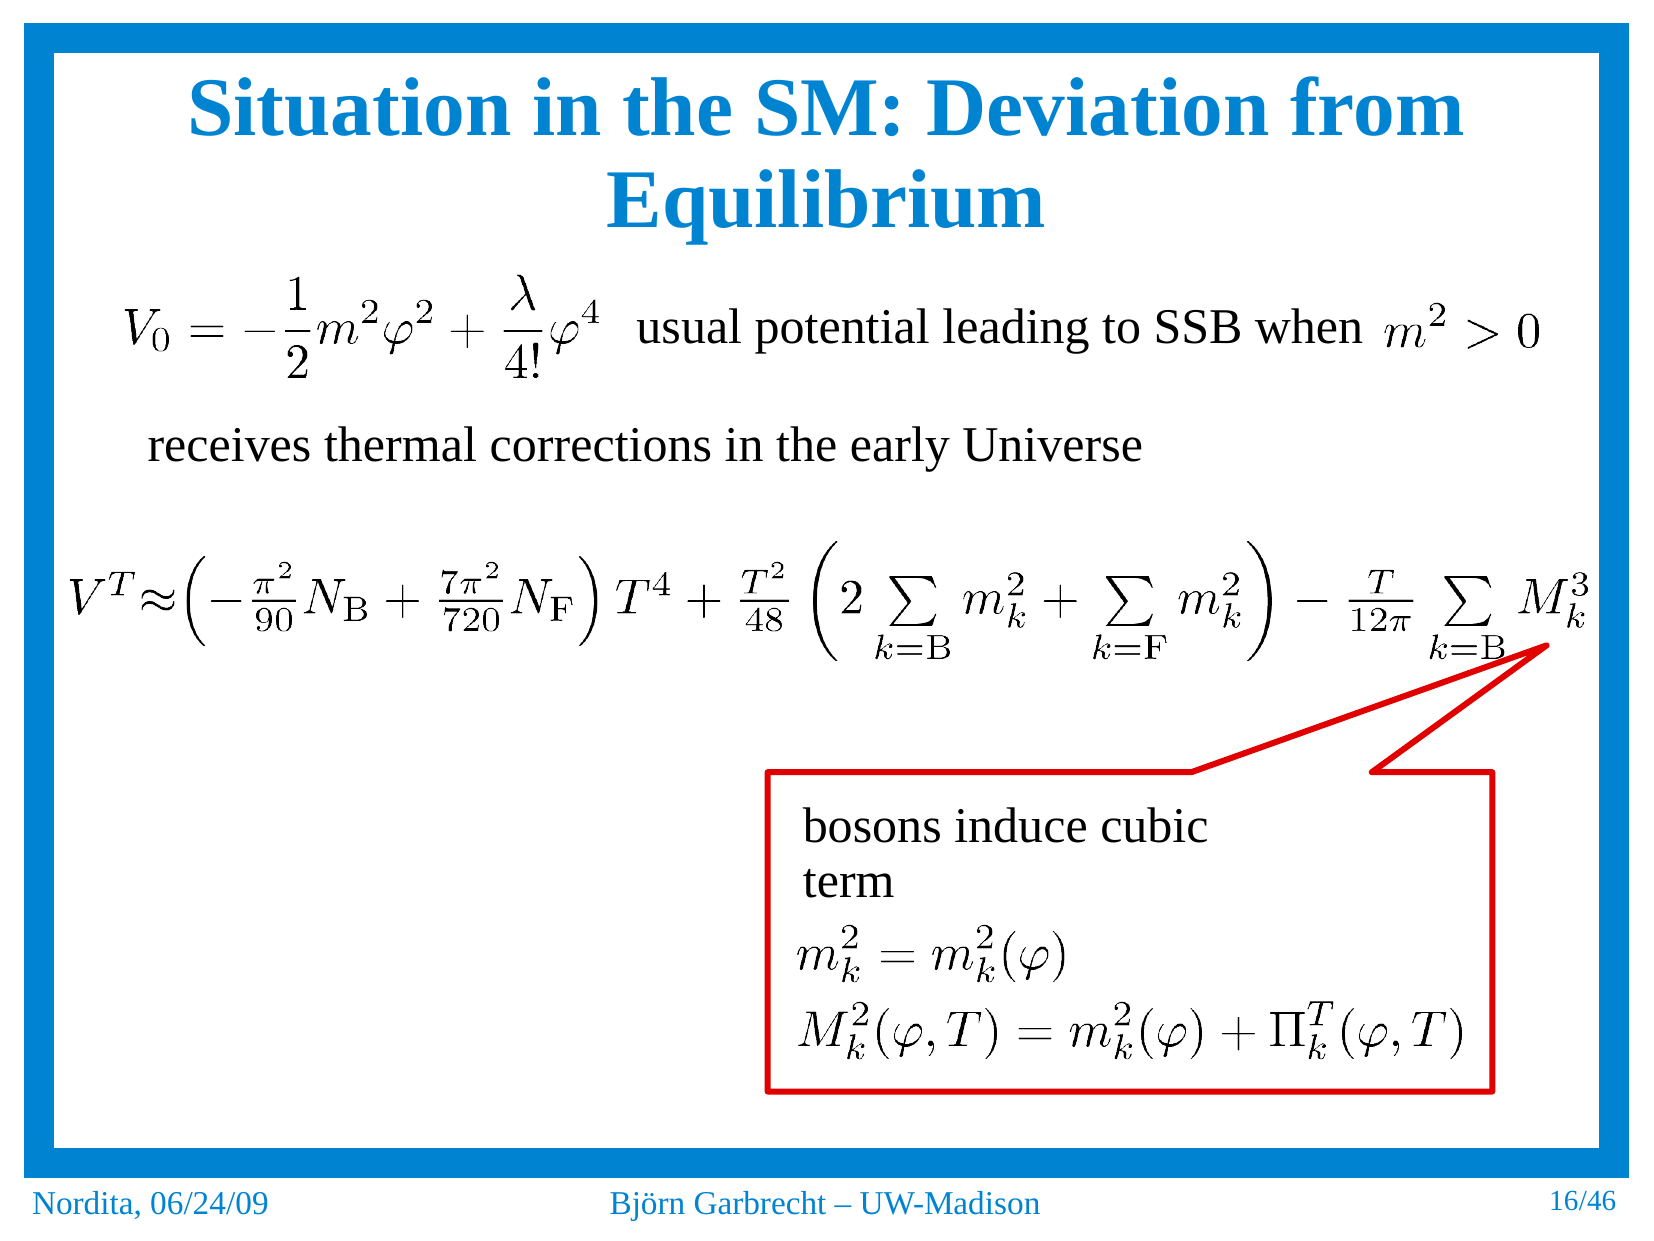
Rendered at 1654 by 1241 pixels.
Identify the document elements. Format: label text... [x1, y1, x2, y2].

text_box usual potential leading to SSB when [621, 291, 1379, 367]
picture [792, 997, 1472, 1063]
picture [1379, 298, 1545, 354]
text_box receives thermal corrections in the early Universe [132, 409, 1157, 485]
picture [63, 536, 1598, 667]
text_box bosons induce cubic term [788, 790, 1224, 926]
picture [792, 920, 1077, 986]
picture [118, 270, 603, 381]
title Situation in the SM: Deviation from Equilibrium [82, 44, 1571, 262]
